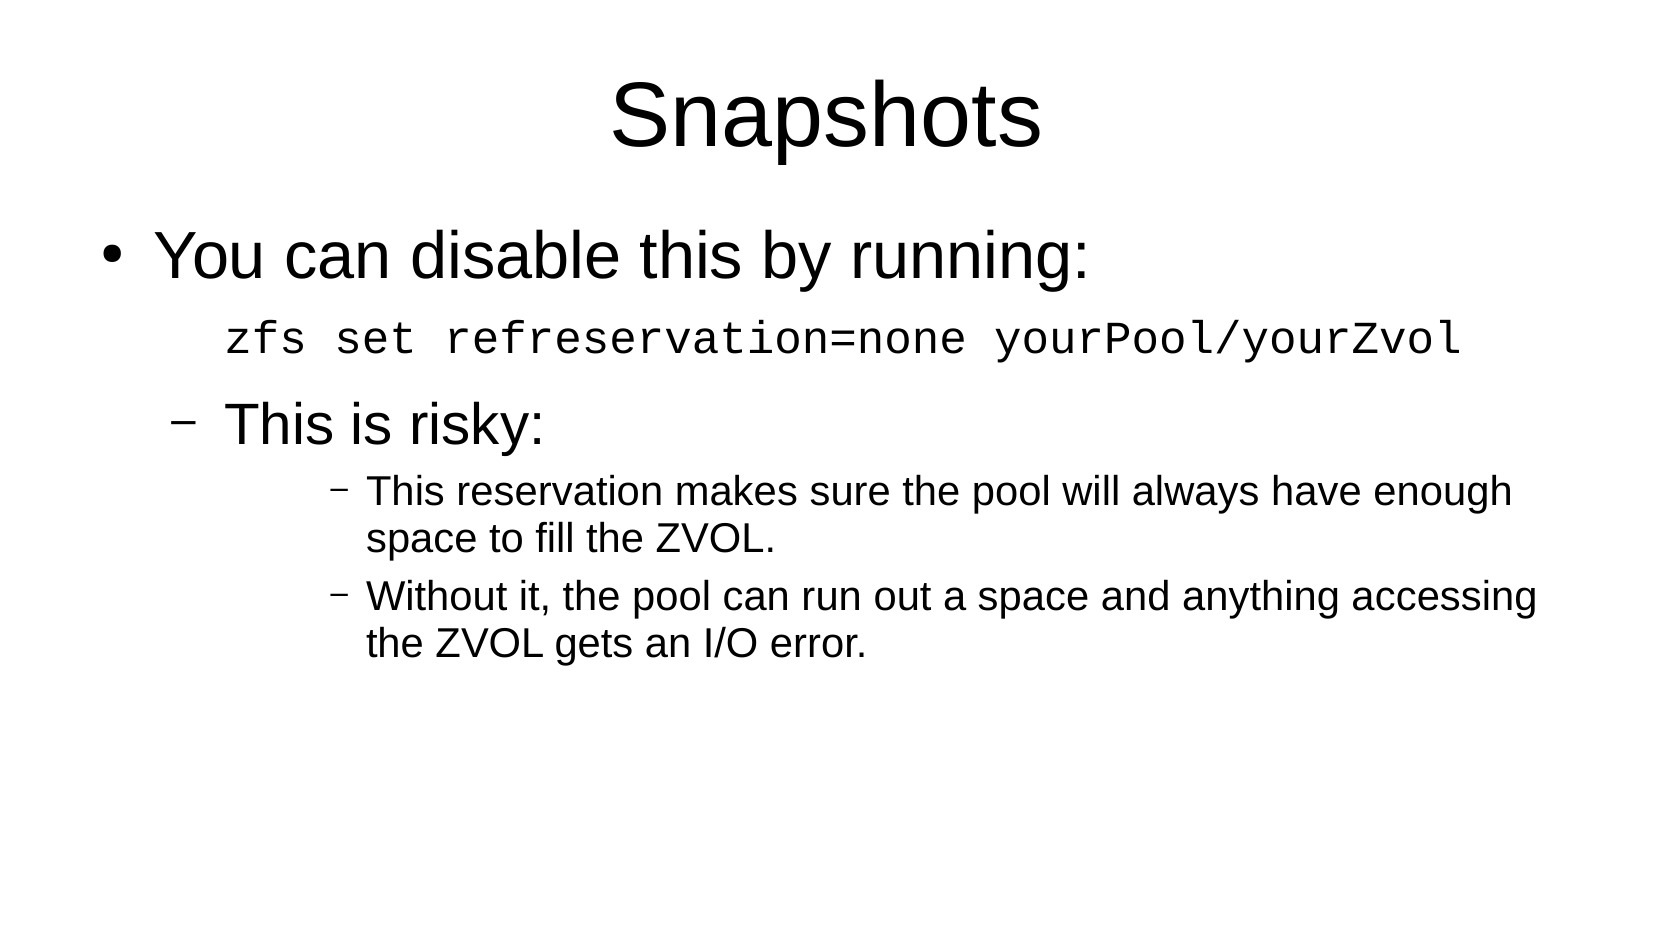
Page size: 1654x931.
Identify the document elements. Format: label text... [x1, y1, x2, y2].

list You can disable this by running: zfs set refreservation=none yourPool/yourZvol This is risky: This reservation makes sure the pool will always have enough space to fill the ZVOL. Without it, the pool can run out a space and anything accessing the ZVOL gets an I/O error. [82, 217, 1571, 731]
title Snapshots [82, 37, 1571, 193]
